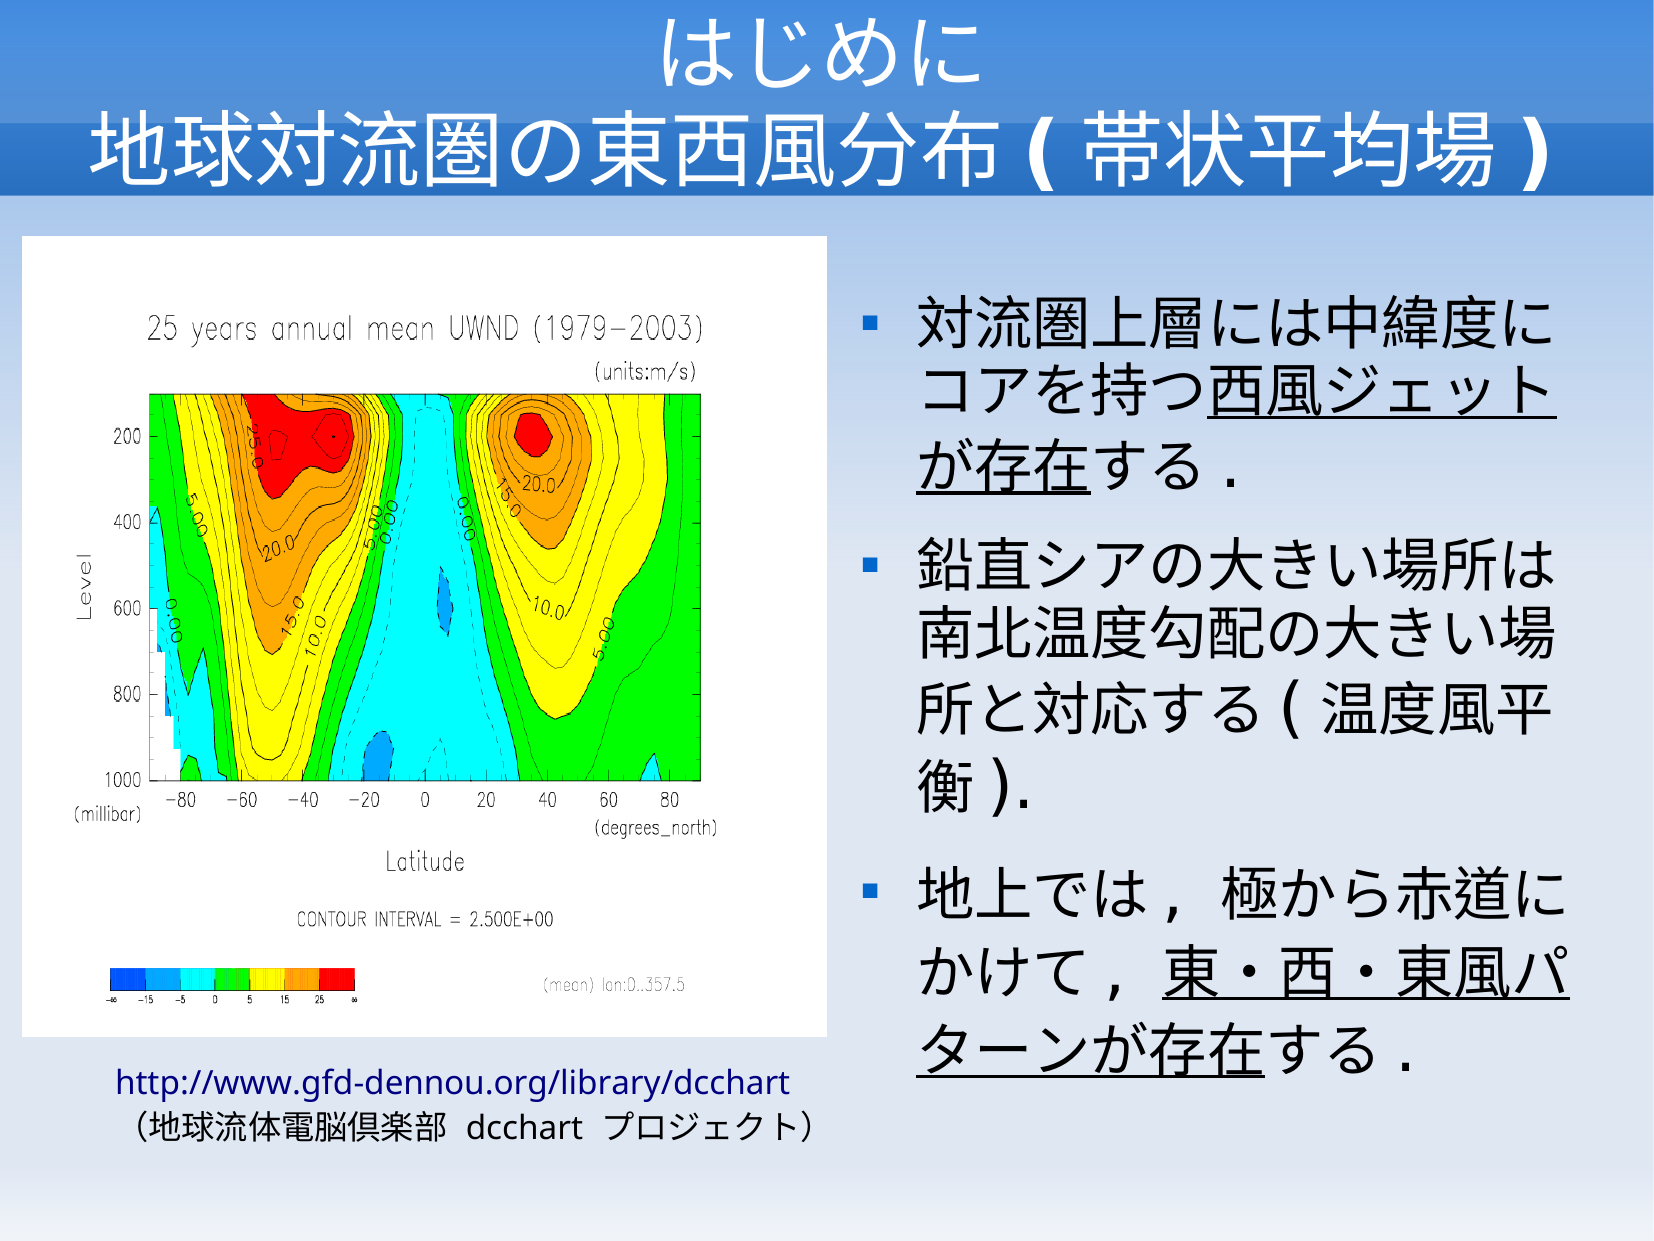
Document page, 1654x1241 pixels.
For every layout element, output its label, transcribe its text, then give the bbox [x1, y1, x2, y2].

text_box http://www.gfd-dennou.org/library/dcchart （地球流体電脳倶楽部 dcchart プロジェクト） [100, 1051, 898, 1147]
list 対流圏上層には中緯度にコアを持つ西風ジェットが存在する. 鉛直シアの大きい場所は南北温度勾配の大きい場所と対応する(温度風平衡). 地上では, 極から赤道にかけて, 東・西・東風パターンが存在する. [845, 290, 1572, 1094]
title はじめに 地球対流圏の東西風分布(帯状平均場) [76, 6, 1565, 201]
picture [0, 0, 1654, 1241]
